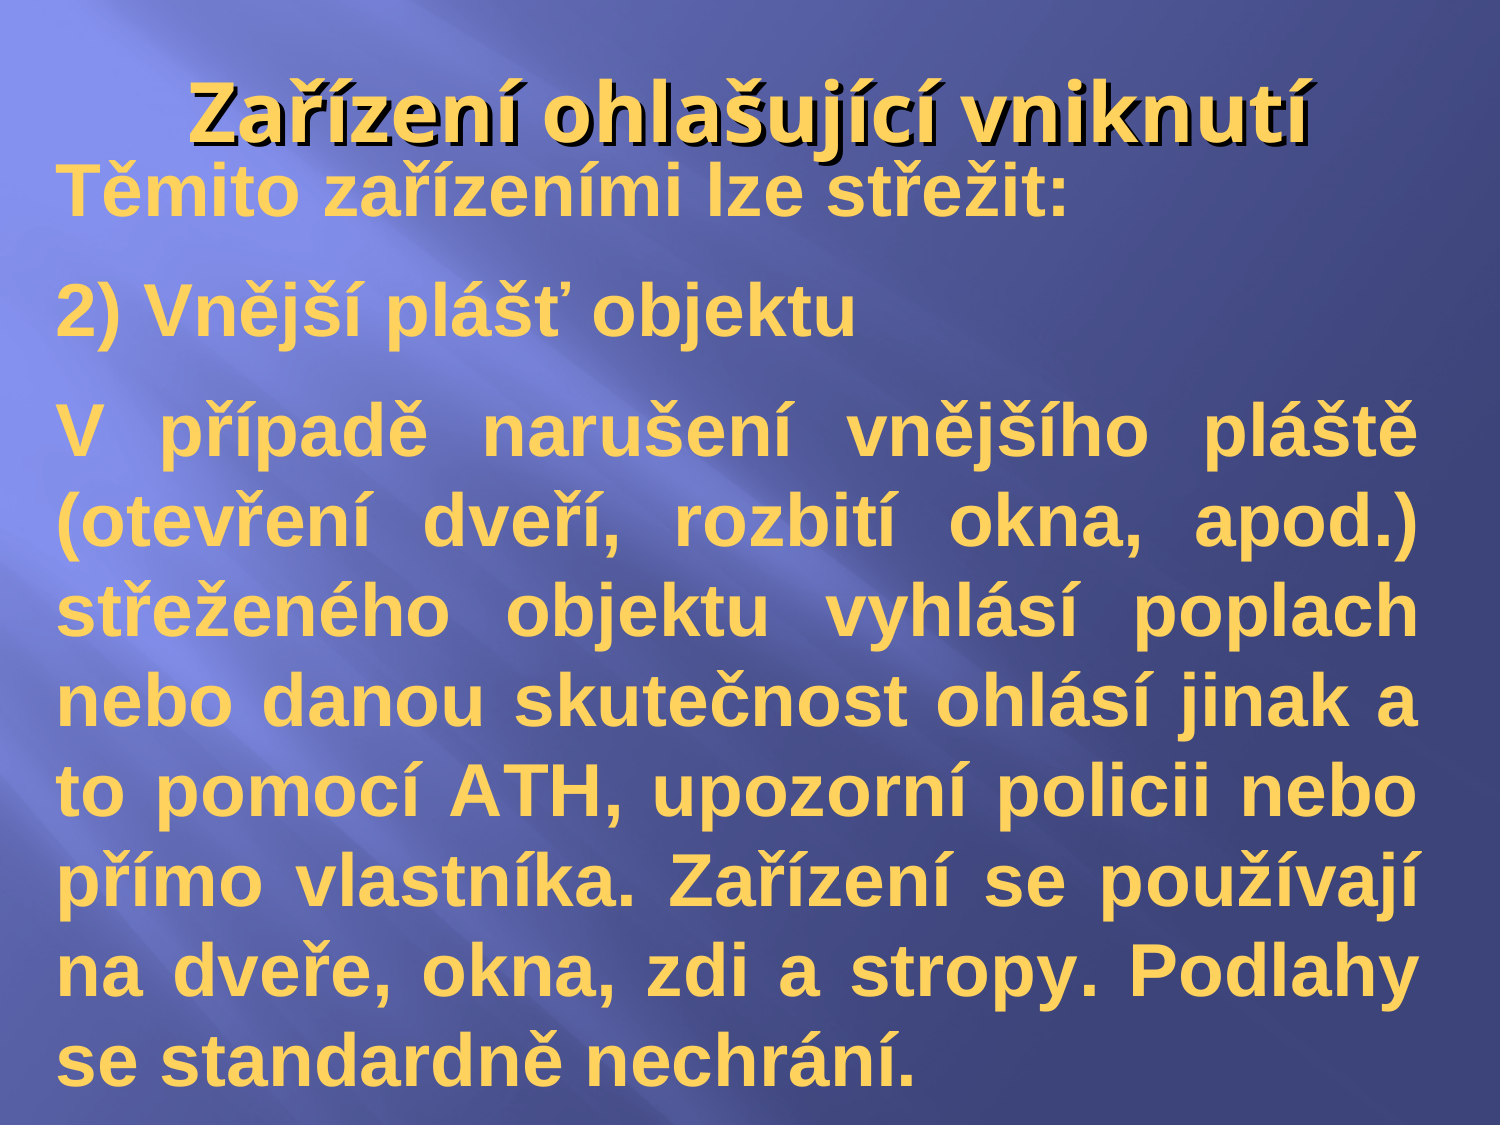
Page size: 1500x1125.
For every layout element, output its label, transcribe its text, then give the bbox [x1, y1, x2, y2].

picture [0, 0, 1500, 1125]
title Zařízení ohlašující vniknutí [75, 45, 1426, 148]
text_box Těmito zařízeními lze střežit: 2) Vnější plášť objektu V případě narušení vnějšího pláště (otevření dveří, rozbití okna, apod.) střeženého objektu vyhlásí poplach nebo danou skutečnost ohlásí jinak a to pomocí ATH, upozorní policii nebo přímo vlastníka. Zařízení se používají na dveře, okna, zdi a stropy. Podlahy se standardně nechrání. [41, 148, 1436, 1094]
